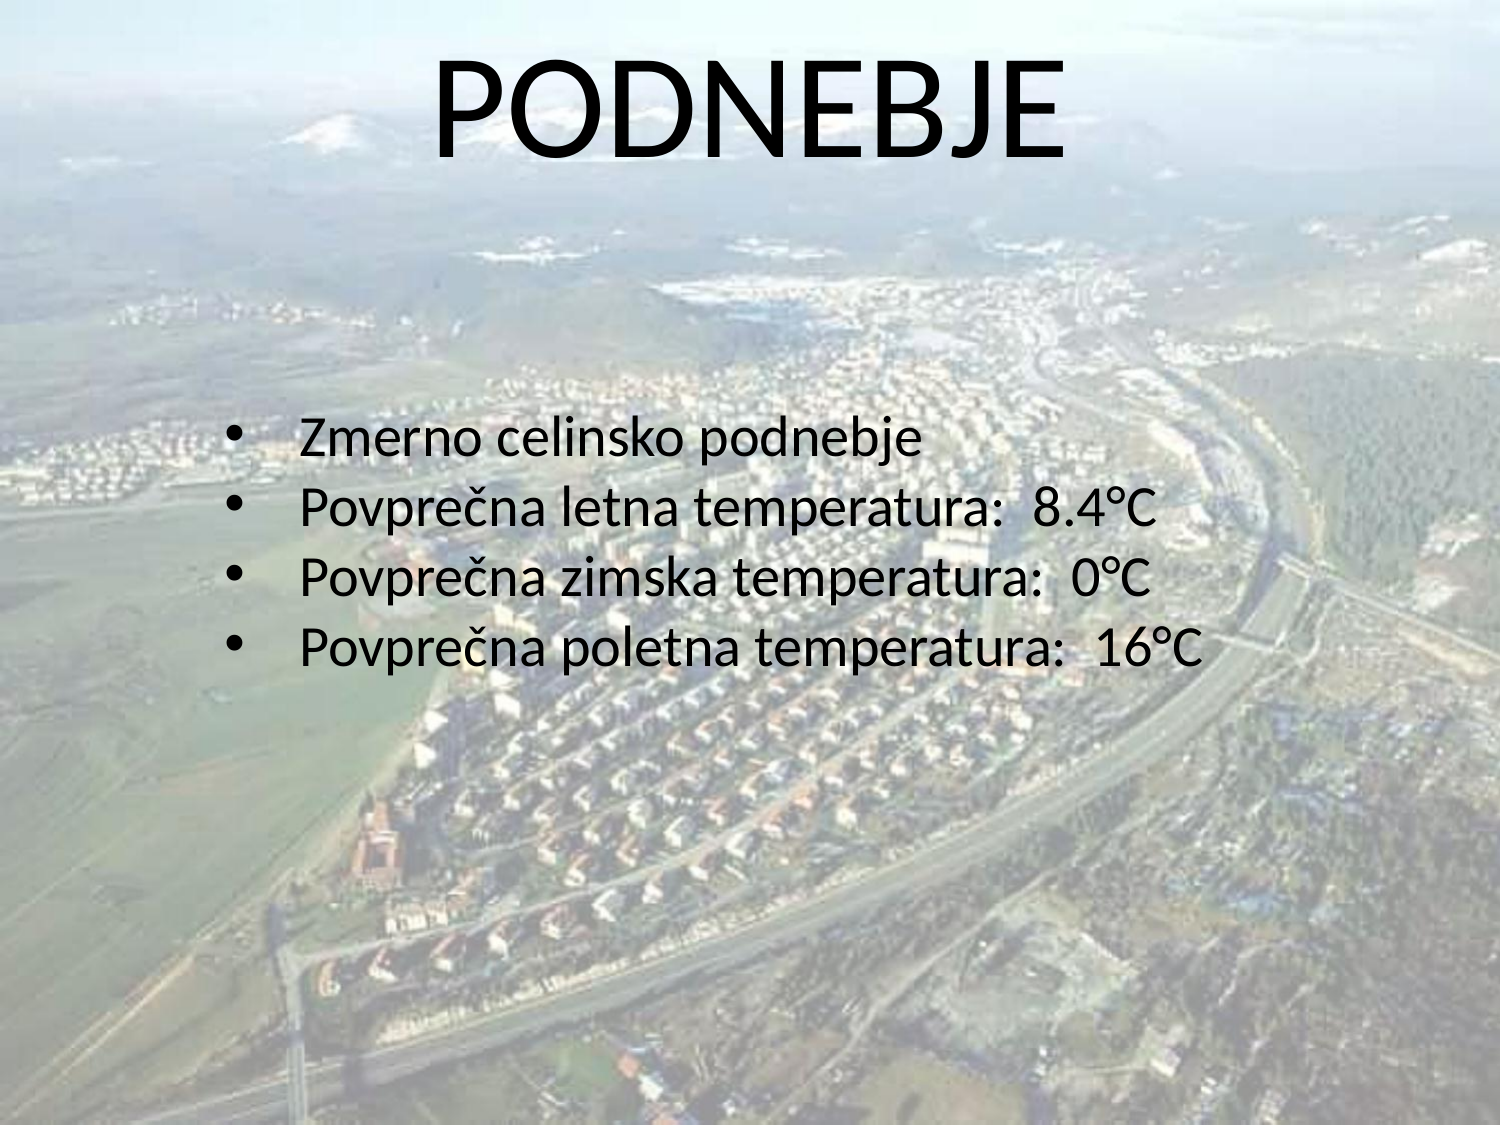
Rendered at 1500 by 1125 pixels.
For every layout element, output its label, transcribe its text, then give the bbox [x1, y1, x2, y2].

text_box PODNEBJE [0, 0, 1500, 195]
text_box Zmerno celinsko podnebje Povprečna letna temperatura: 8.4°C Povprečna zimska temperatura: 0°C Povprečna poletna temperatura: 16°C [209, 390, 1291, 686]
picture [0, 195, 1500, 1125]
